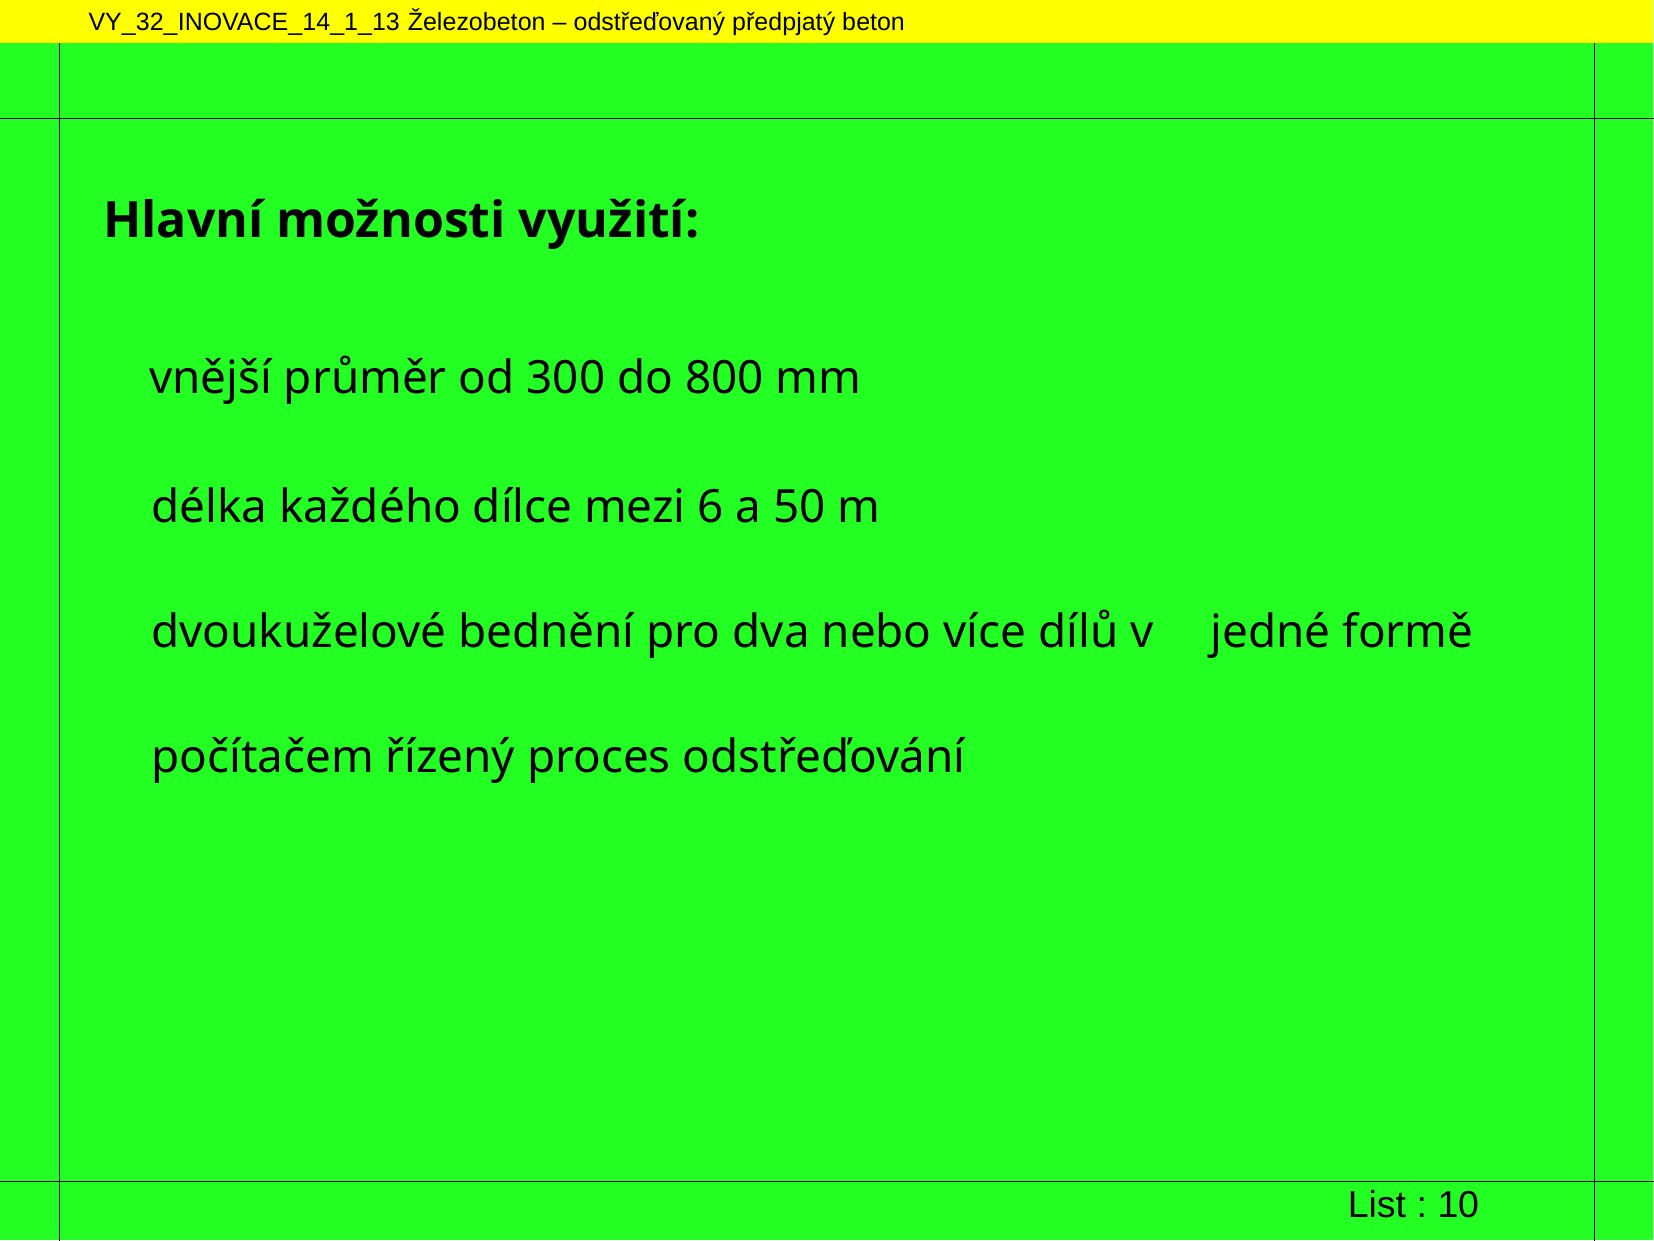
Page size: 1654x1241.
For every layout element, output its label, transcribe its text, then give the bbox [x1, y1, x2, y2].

text_box VY_32_INOVACE_14_1_13 Železobeton – odstřeďovaný předpjatý beton [0, 0, 1654, 43]
text_box List : <číslo> [1357, 1176, 1599, 1241]
text_box Hlavní možnosti využití: vnější průměr od 300 do 800 mm délka každého dílce mezi 6 a 50 m dvoukuželové bednění pro dva nebo více dílů v jedné formě počítačem řízený proces odstřeďování [88, 176, 1565, 811]
